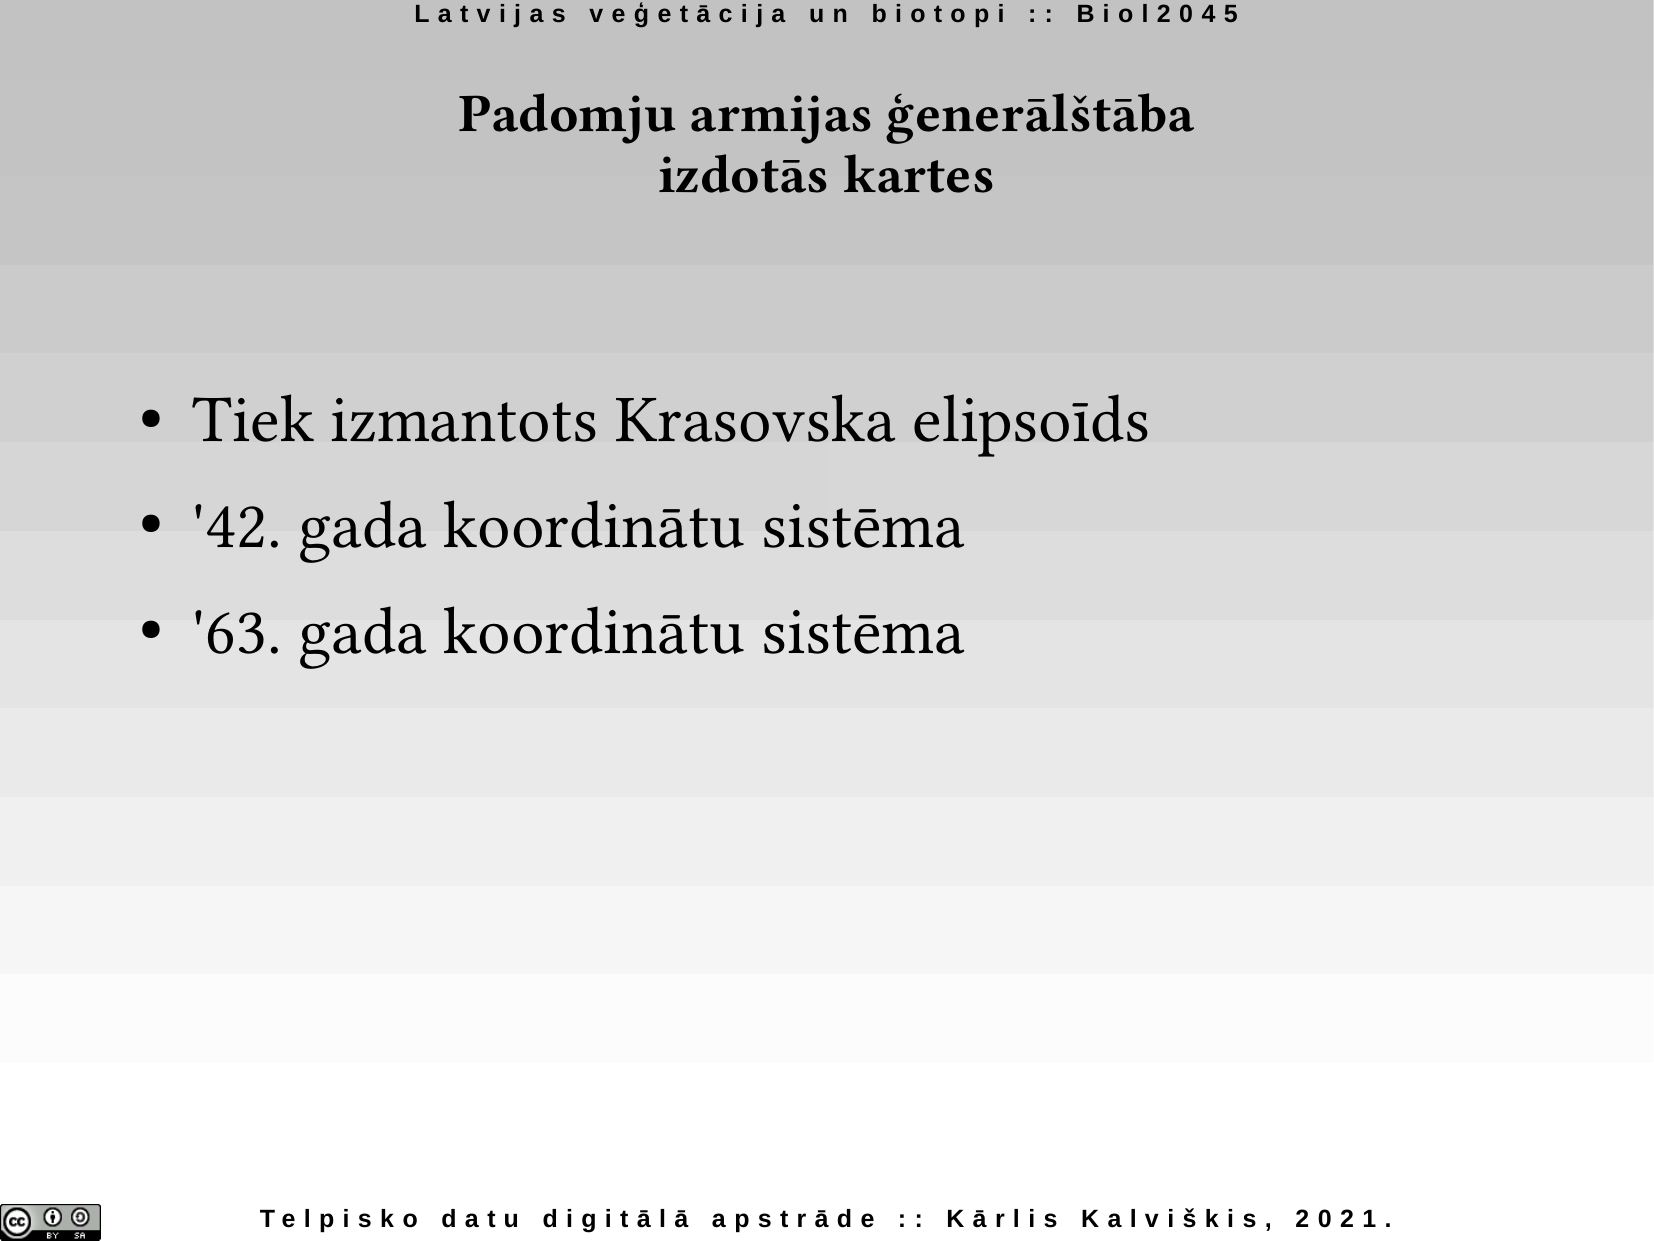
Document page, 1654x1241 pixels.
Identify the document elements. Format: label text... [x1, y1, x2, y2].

list Tiek izmantots Krasovska elipsoīds '42. gada koordinātu sistēma '63. gada koordinātu sistēma [121, 381, 1534, 1194]
title Padomju armijas ģenerālštāba izdotās kartes [0, 1, 1654, 287]
picture [0, 287, 1654, 1241]
